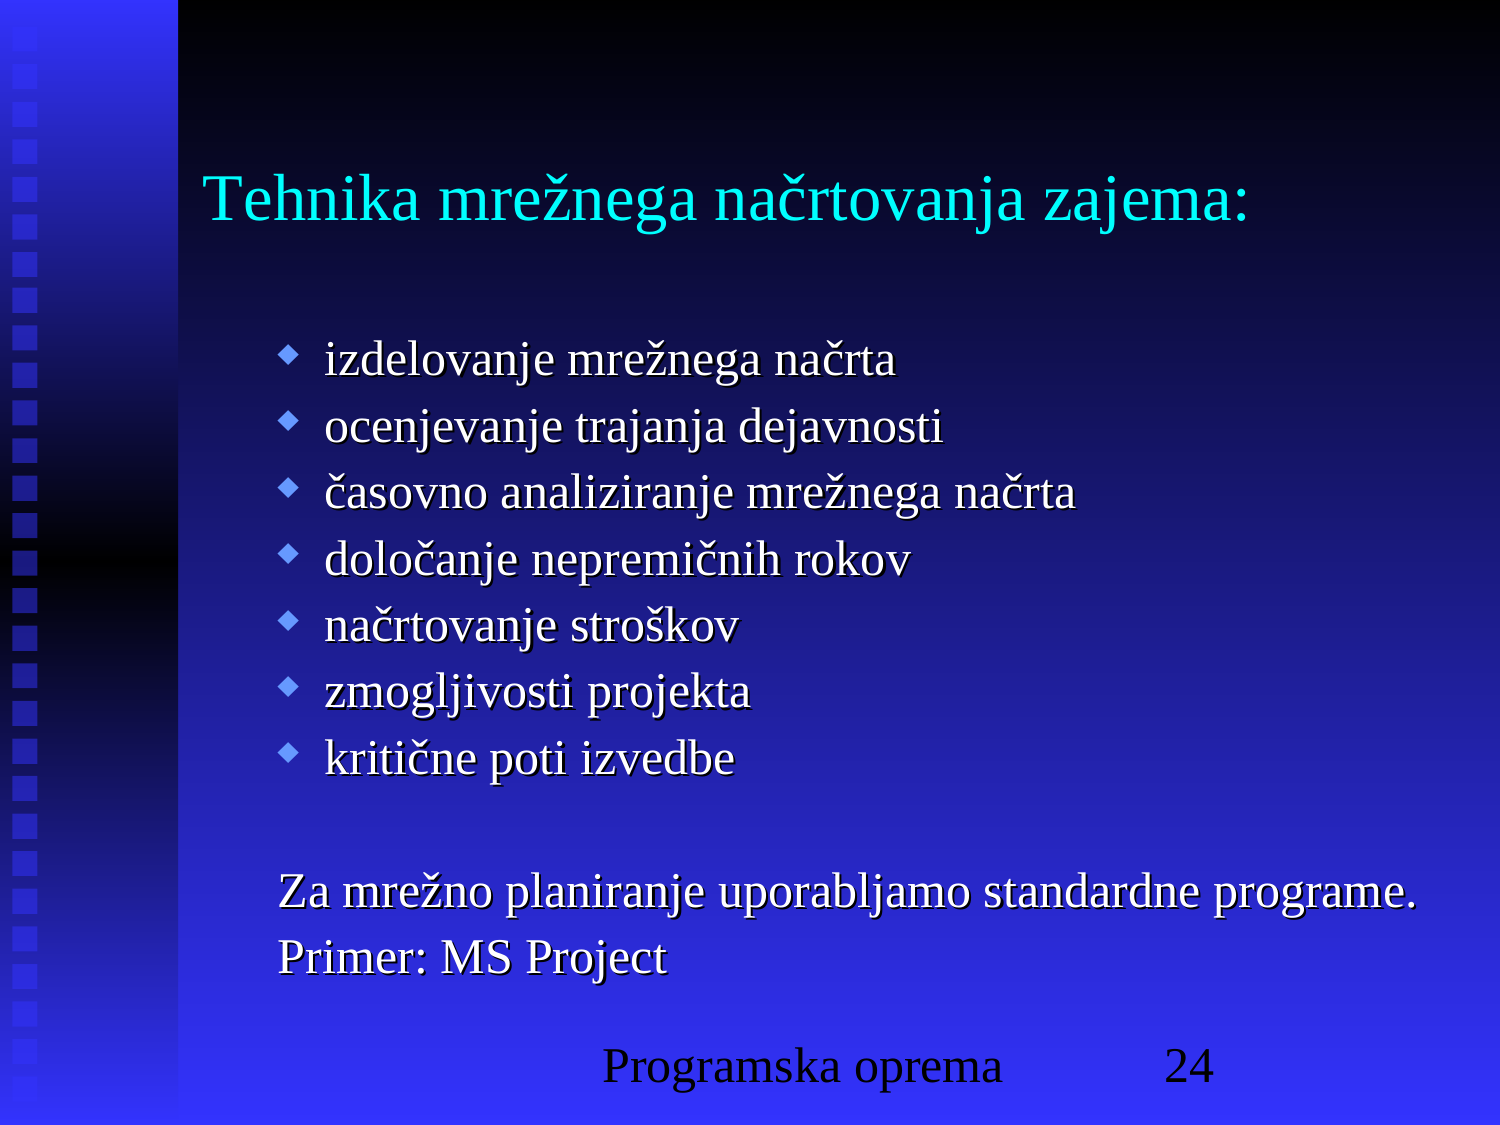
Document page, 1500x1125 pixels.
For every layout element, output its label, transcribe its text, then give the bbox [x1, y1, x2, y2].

title Tehnika mrežnega načrtovanja zajema: [187, 99, 1463, 288]
list izdelovanje mrežnega načrta ocenjevanje trajanja dejavnosti časovno analiziranje mrežnega načrta določanje nepremičnih rokov načrtovanje stroškov zmogljivosti projekta kritične poti izvedbe Za mrežno planiranje uporabljamo standardne programe. Primer: MS Project [187, 324, 1463, 1001]
